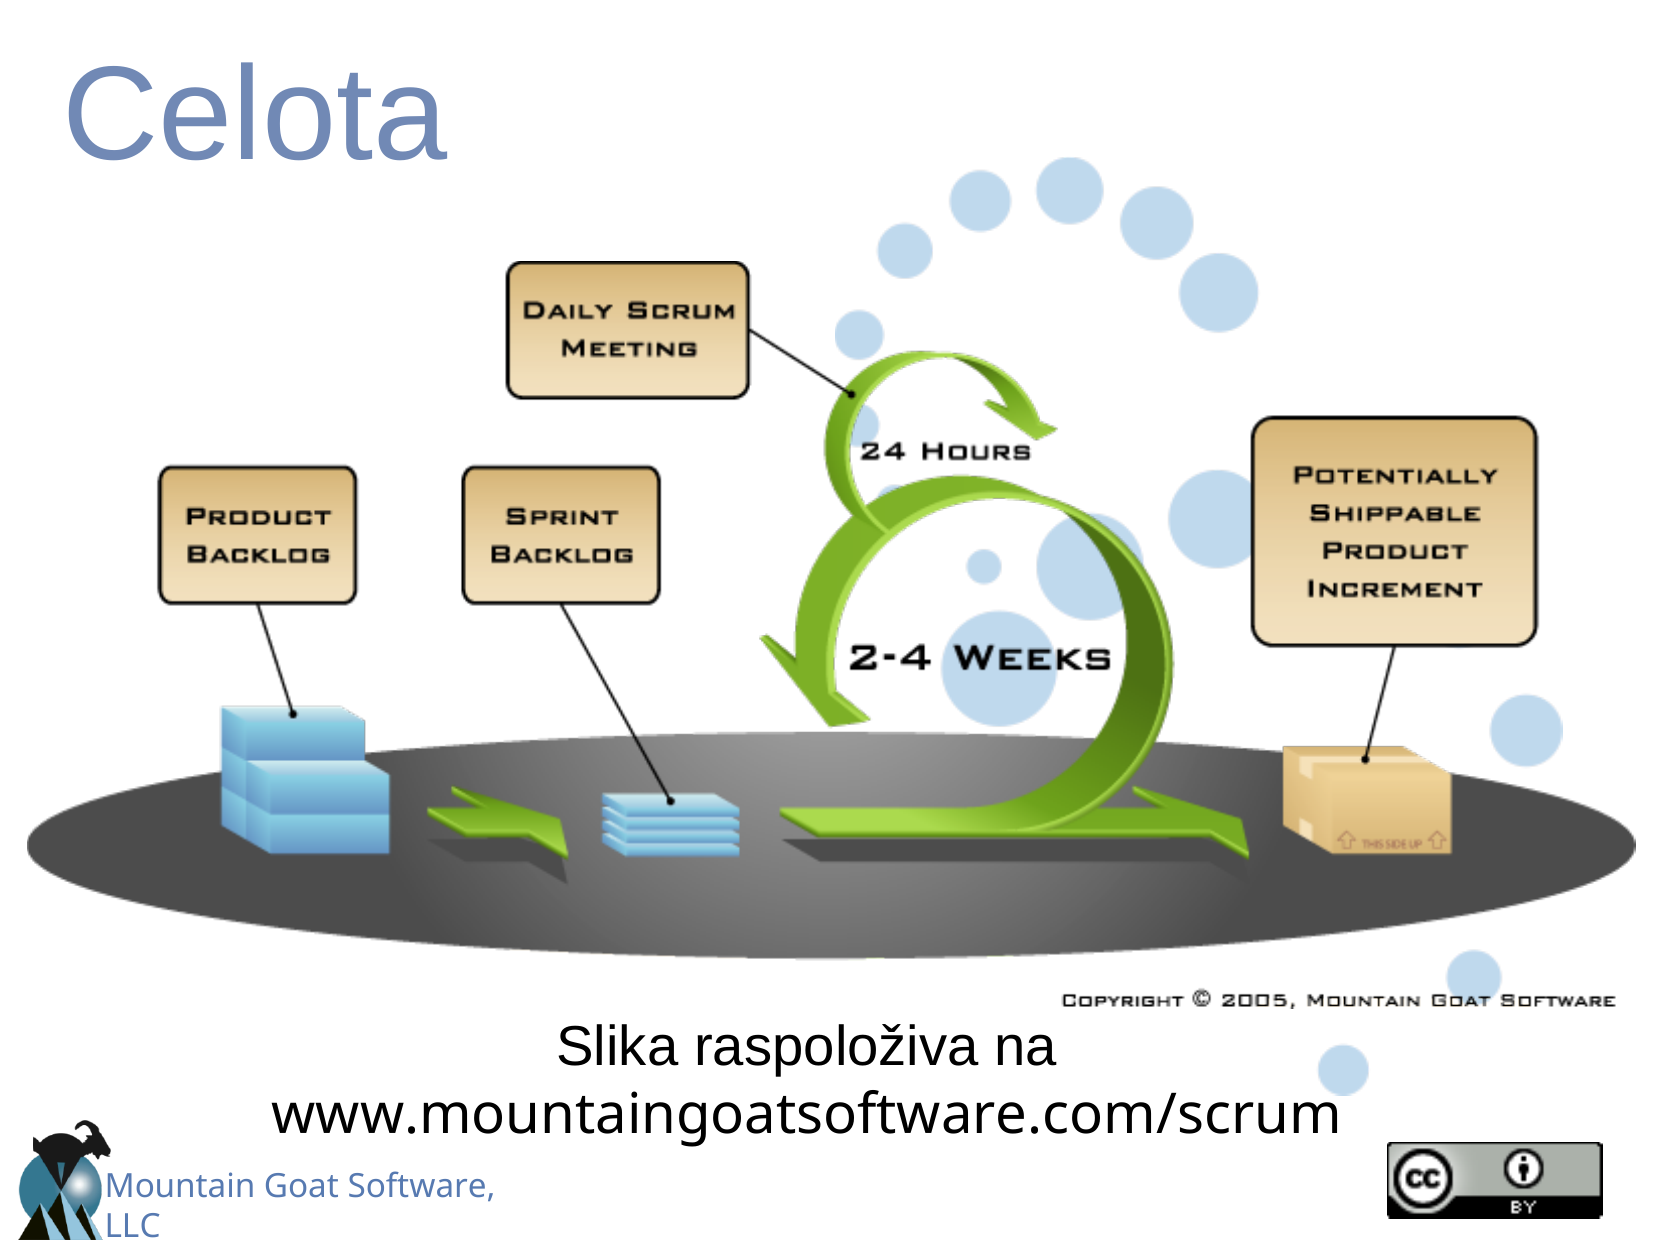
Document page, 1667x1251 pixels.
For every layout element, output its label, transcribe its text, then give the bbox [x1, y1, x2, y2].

picture [18, 1120, 111, 1240]
text_box Slika raspoloživa na www.mountaingoatsoftware.com/scrum [253, 1006, 1360, 1148]
picture [27, 194, 1636, 1096]
picture [1387, 1142, 1603, 1219]
title Celota [56, 18, 1609, 194]
